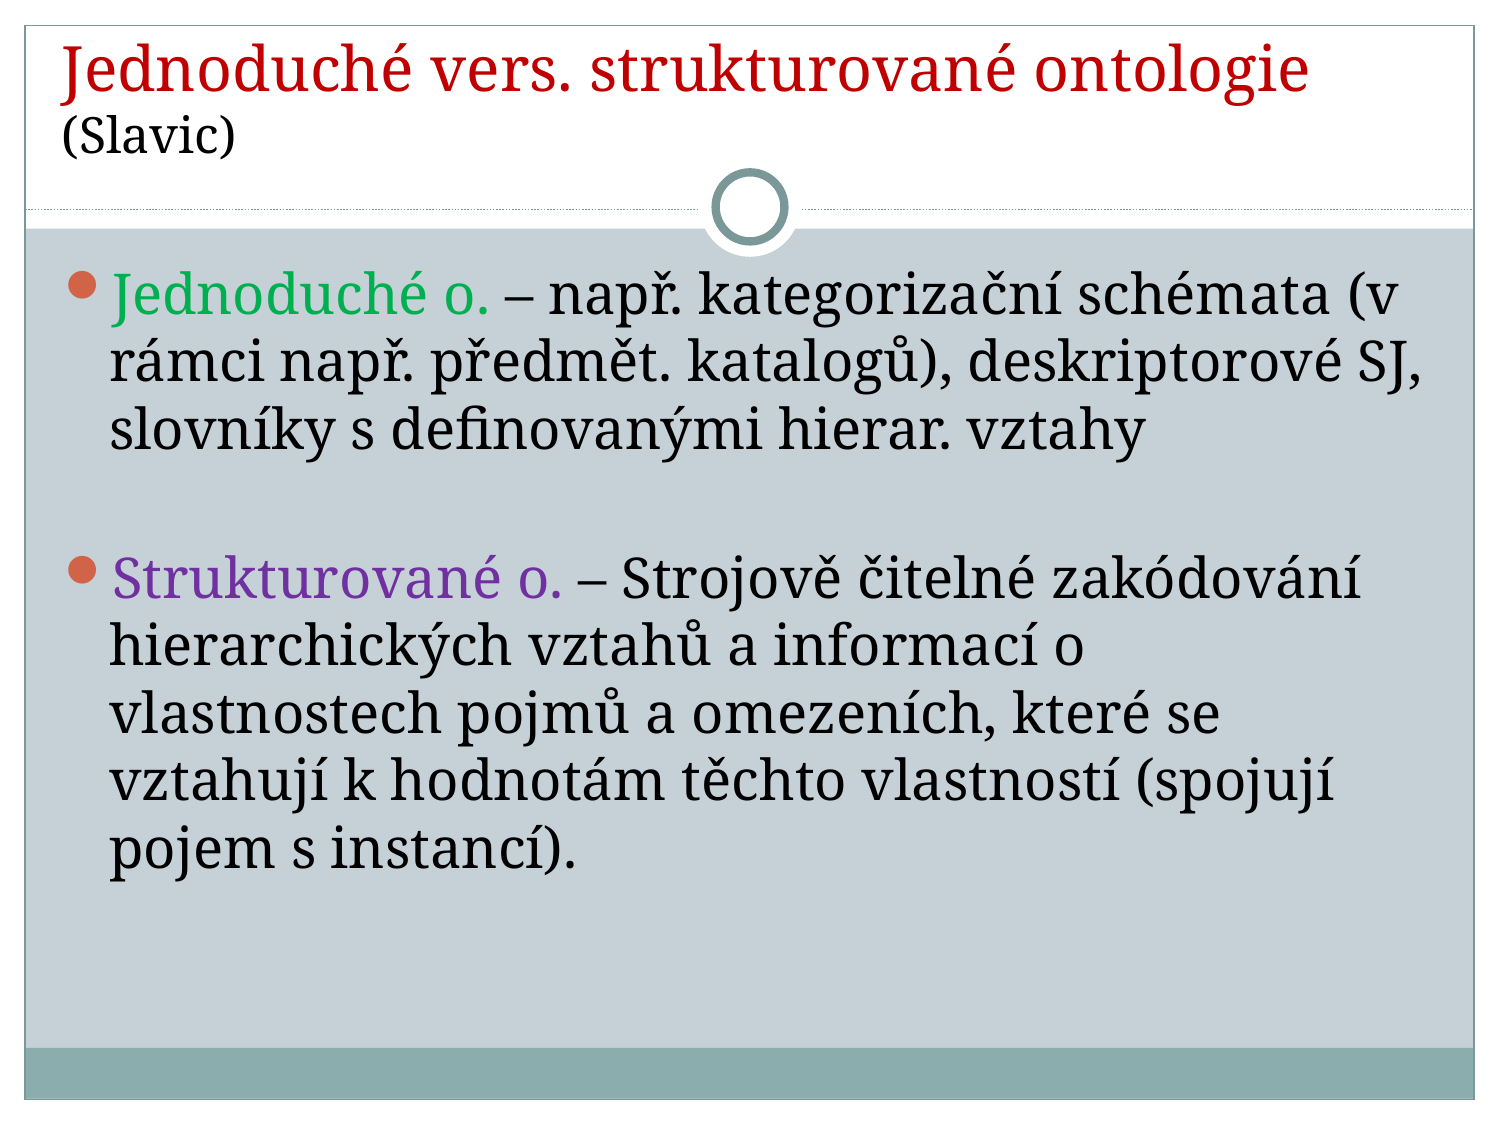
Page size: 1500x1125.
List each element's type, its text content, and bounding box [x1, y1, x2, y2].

title Jednoduché vers. strukturované ontologie (Slavic) [46, 46, 1447, 172]
list Jednoduché o. – např. kategorizační schémata (v rámci např. předmět. katalogů), deskriptorové SJ, slovníky s definovanými hierar. vztahy Strukturované o. – Strojově čitelné zakódování hierarchických vztahů a informací o vlastnostech pojmů a omezeních, které se vztahují k hodnotám těchto vlastností (spojují pojem s instancí). [49, 250, 1445, 1001]
